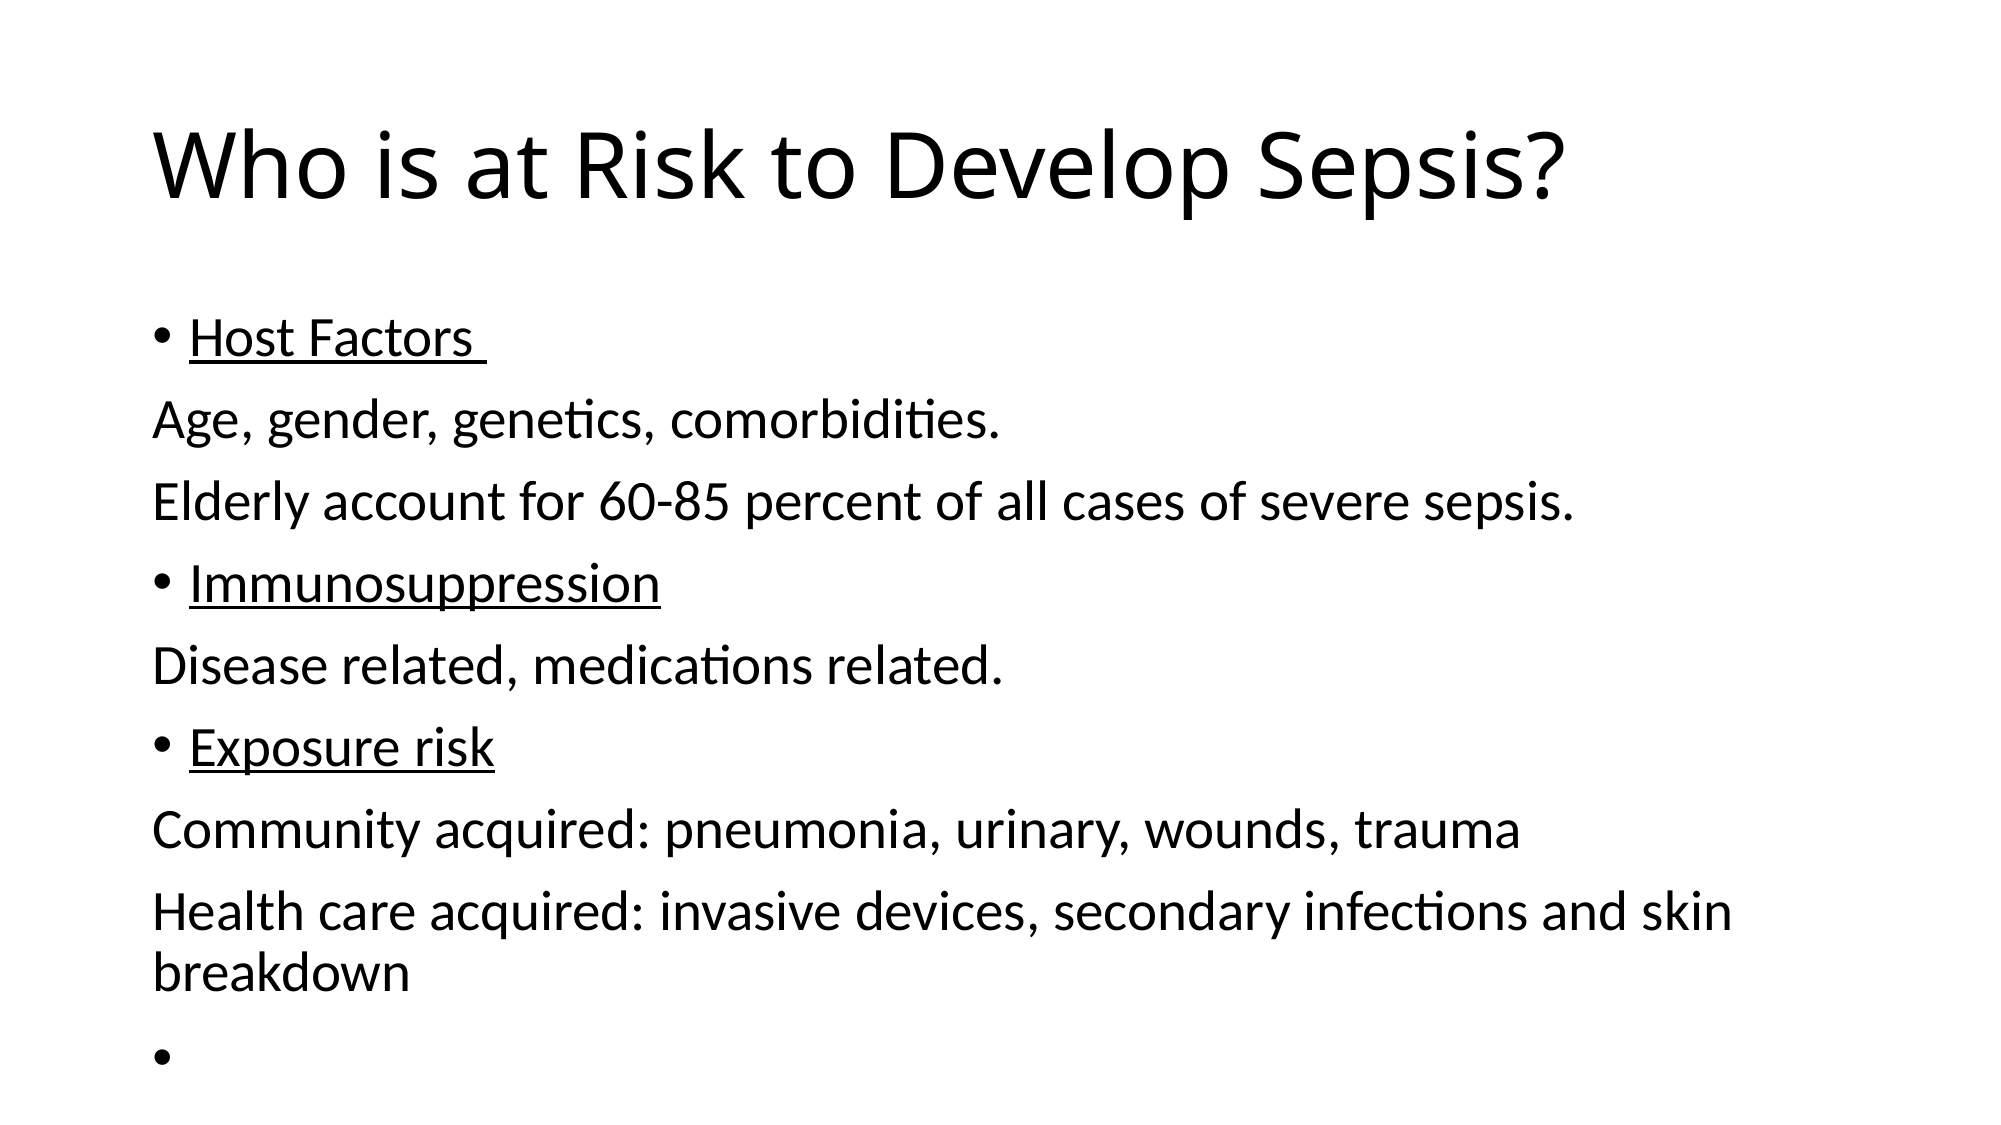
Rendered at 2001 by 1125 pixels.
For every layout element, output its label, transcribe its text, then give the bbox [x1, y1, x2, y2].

title Who is at Risk to Develop Sepsis? [137, 59, 1863, 278]
list Host Factors Age, gender, genetics, comorbidities. Elderly account for 60-85 percent of all cases of severe sepsis. Immunosuppression Disease related, medications related. Exposure risk Community acquired: pneumonia, urinary, wounds, trauma Health care acquired: invasive devices, secondary infections and skin breakdown [137, 299, 1863, 1014]
